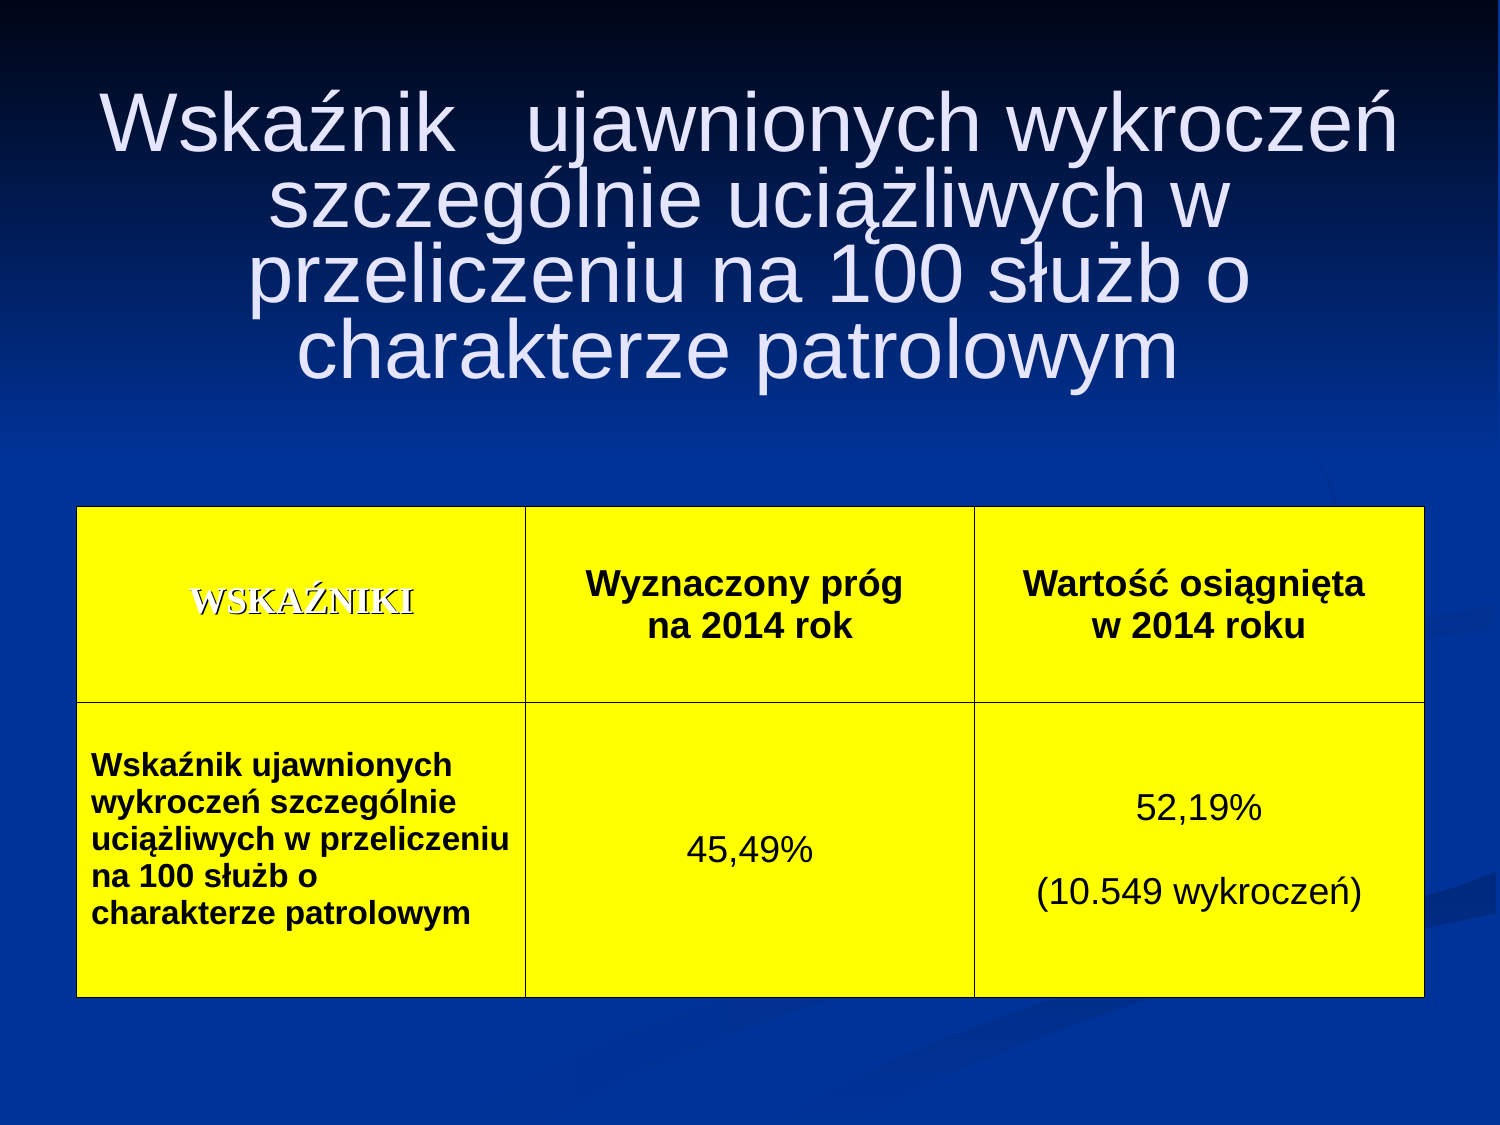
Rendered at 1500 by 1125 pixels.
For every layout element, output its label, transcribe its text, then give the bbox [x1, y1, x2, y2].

table_header WSKAŹNIKI [77, 507, 525, 702]
table_cell 45,49% [526, 703, 974, 997]
table_header Wyznaczony próg na 2014 rok [526, 507, 974, 702]
table_cell Wskaźnik ujawnionych wykroczeń szczególnie uciążliwych w przeliczeniu na 100 służb o charakterze patrolowym [77, 703, 525, 997]
table_header Wartość osiągnięta w 2014 roku [975, 507, 1424, 702]
title Wskaźnik ujawnionych wykroczeń szczególnie uciążliwych w przeliczeniu na 100 służb o charakterze patrolowym [76, 82, 1424, 402]
table_cell 52,19% (10.549 wykroczeń) [975, 703, 1424, 997]
